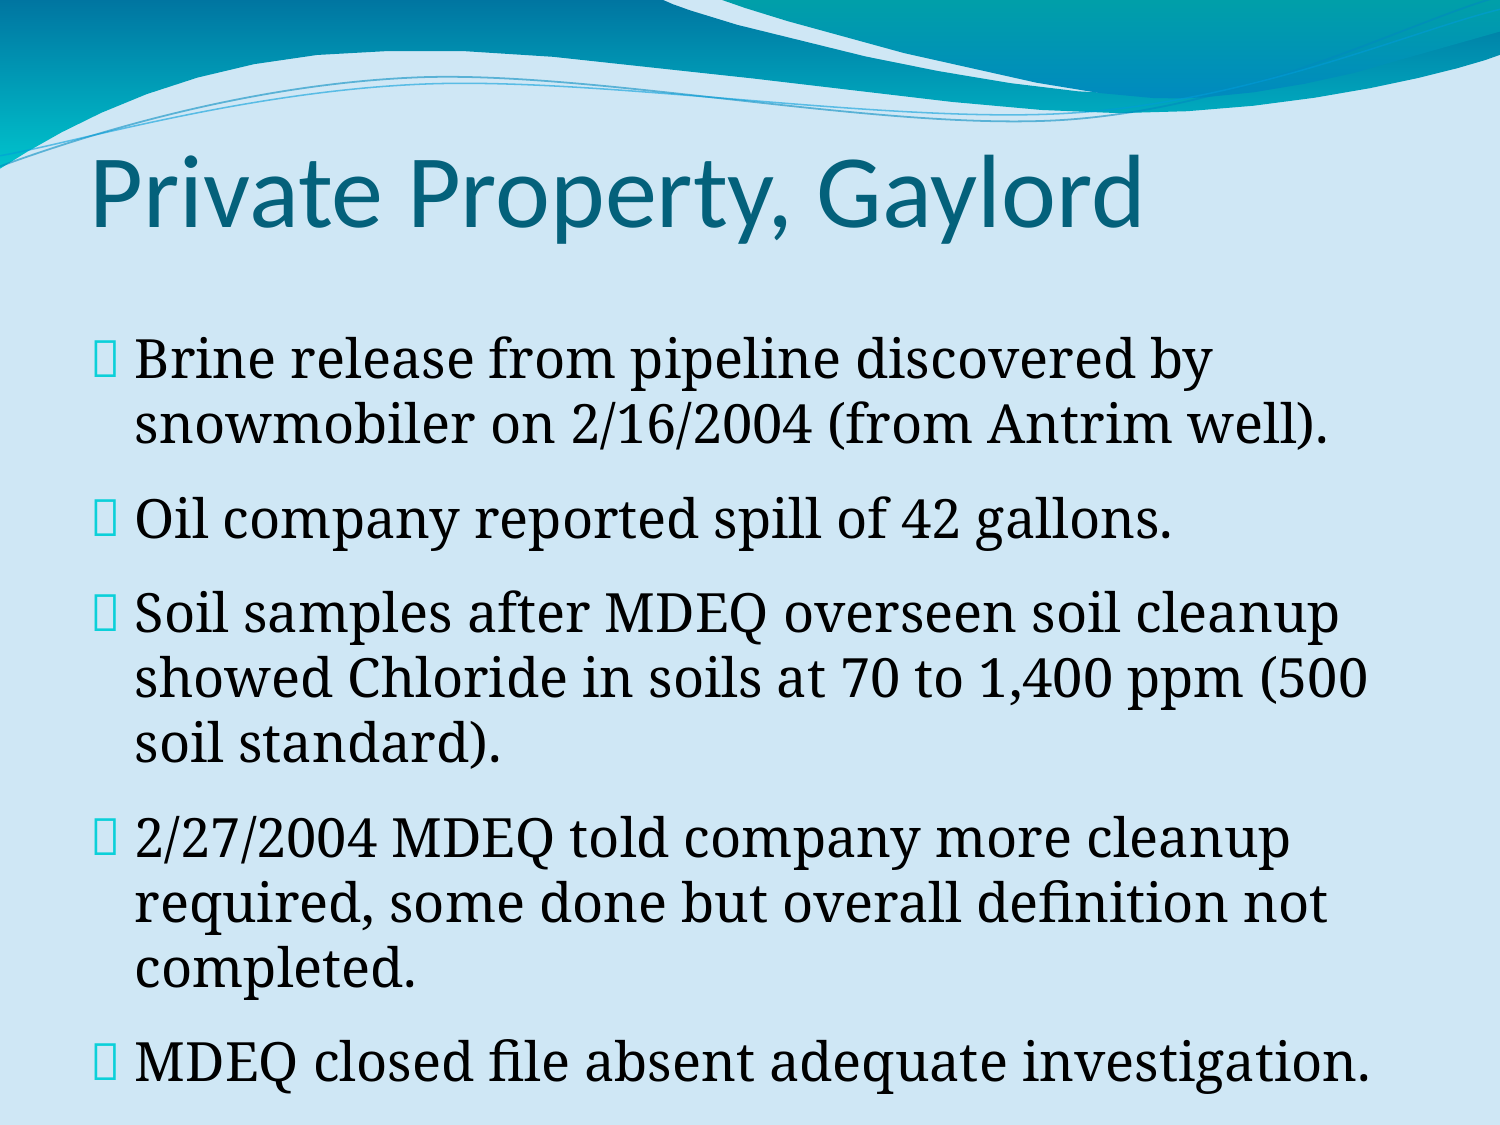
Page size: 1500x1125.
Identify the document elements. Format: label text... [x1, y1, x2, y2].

title Private Property, Gaylord [75, 115, 1425, 303]
list Brine release from pipeline discovered by snowmobiler on 2/16/2004 (from Antrim well). Oil company reported spill of 42 gallons. Soil samples after MDEQ overseen soil cleanup showed Chloride in soils at 70 to 1,400 ppm (500 soil standard). 2/27/2004 MDEQ told company more cleanup required, some done but overall definition not completed. MDEQ closed file absent adequate investigation. [75, 317, 1425, 1038]
